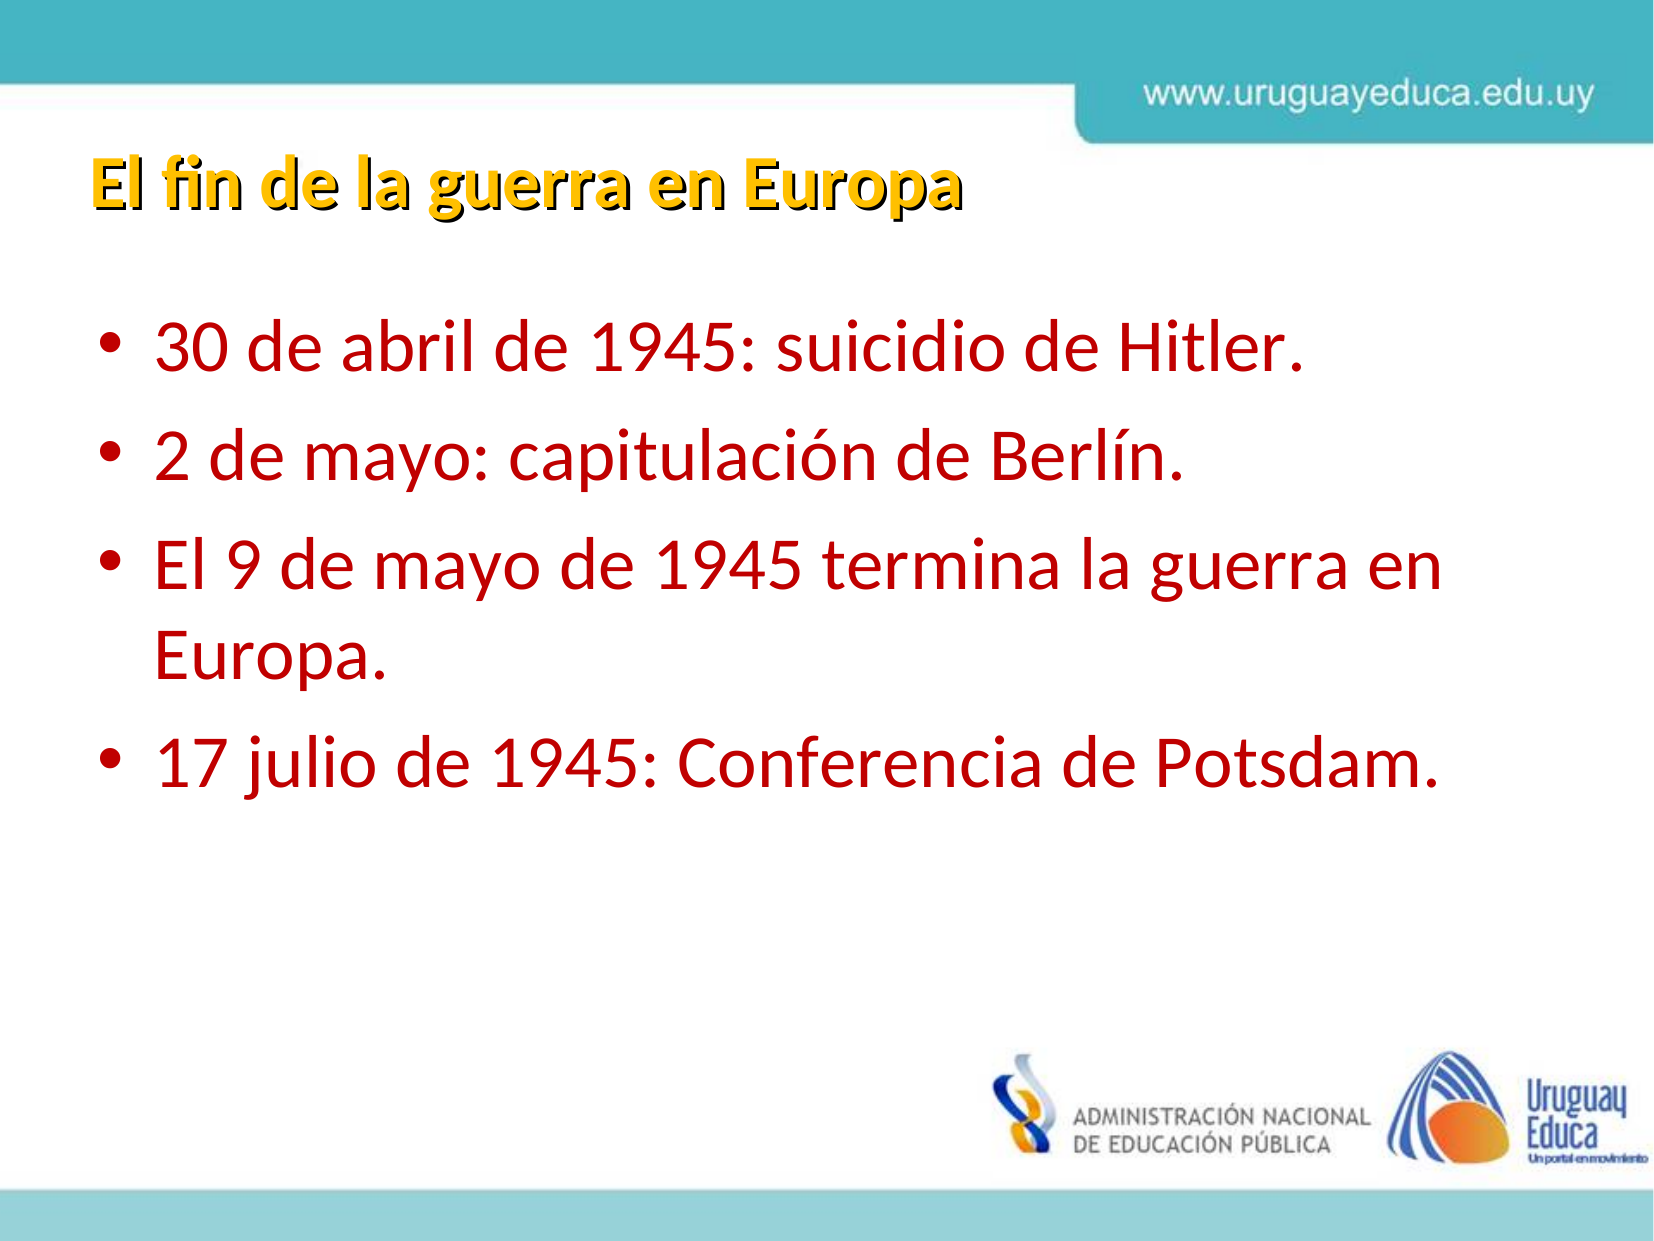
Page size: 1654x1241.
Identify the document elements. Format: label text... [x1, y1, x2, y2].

list 30 de abril de 1945: suicidio de Hitler. 2 de mayo: capitulación de Berlín. El 9 de mayo de 1945 termina la guerra en Europa. 17 julio de 1945: Conferencia de Potsdam. [82, 289, 1571, 1108]
title El fin de la guerra en Europa [0, 88, 1055, 266]
picture [0, 0, 1654, 1241]
